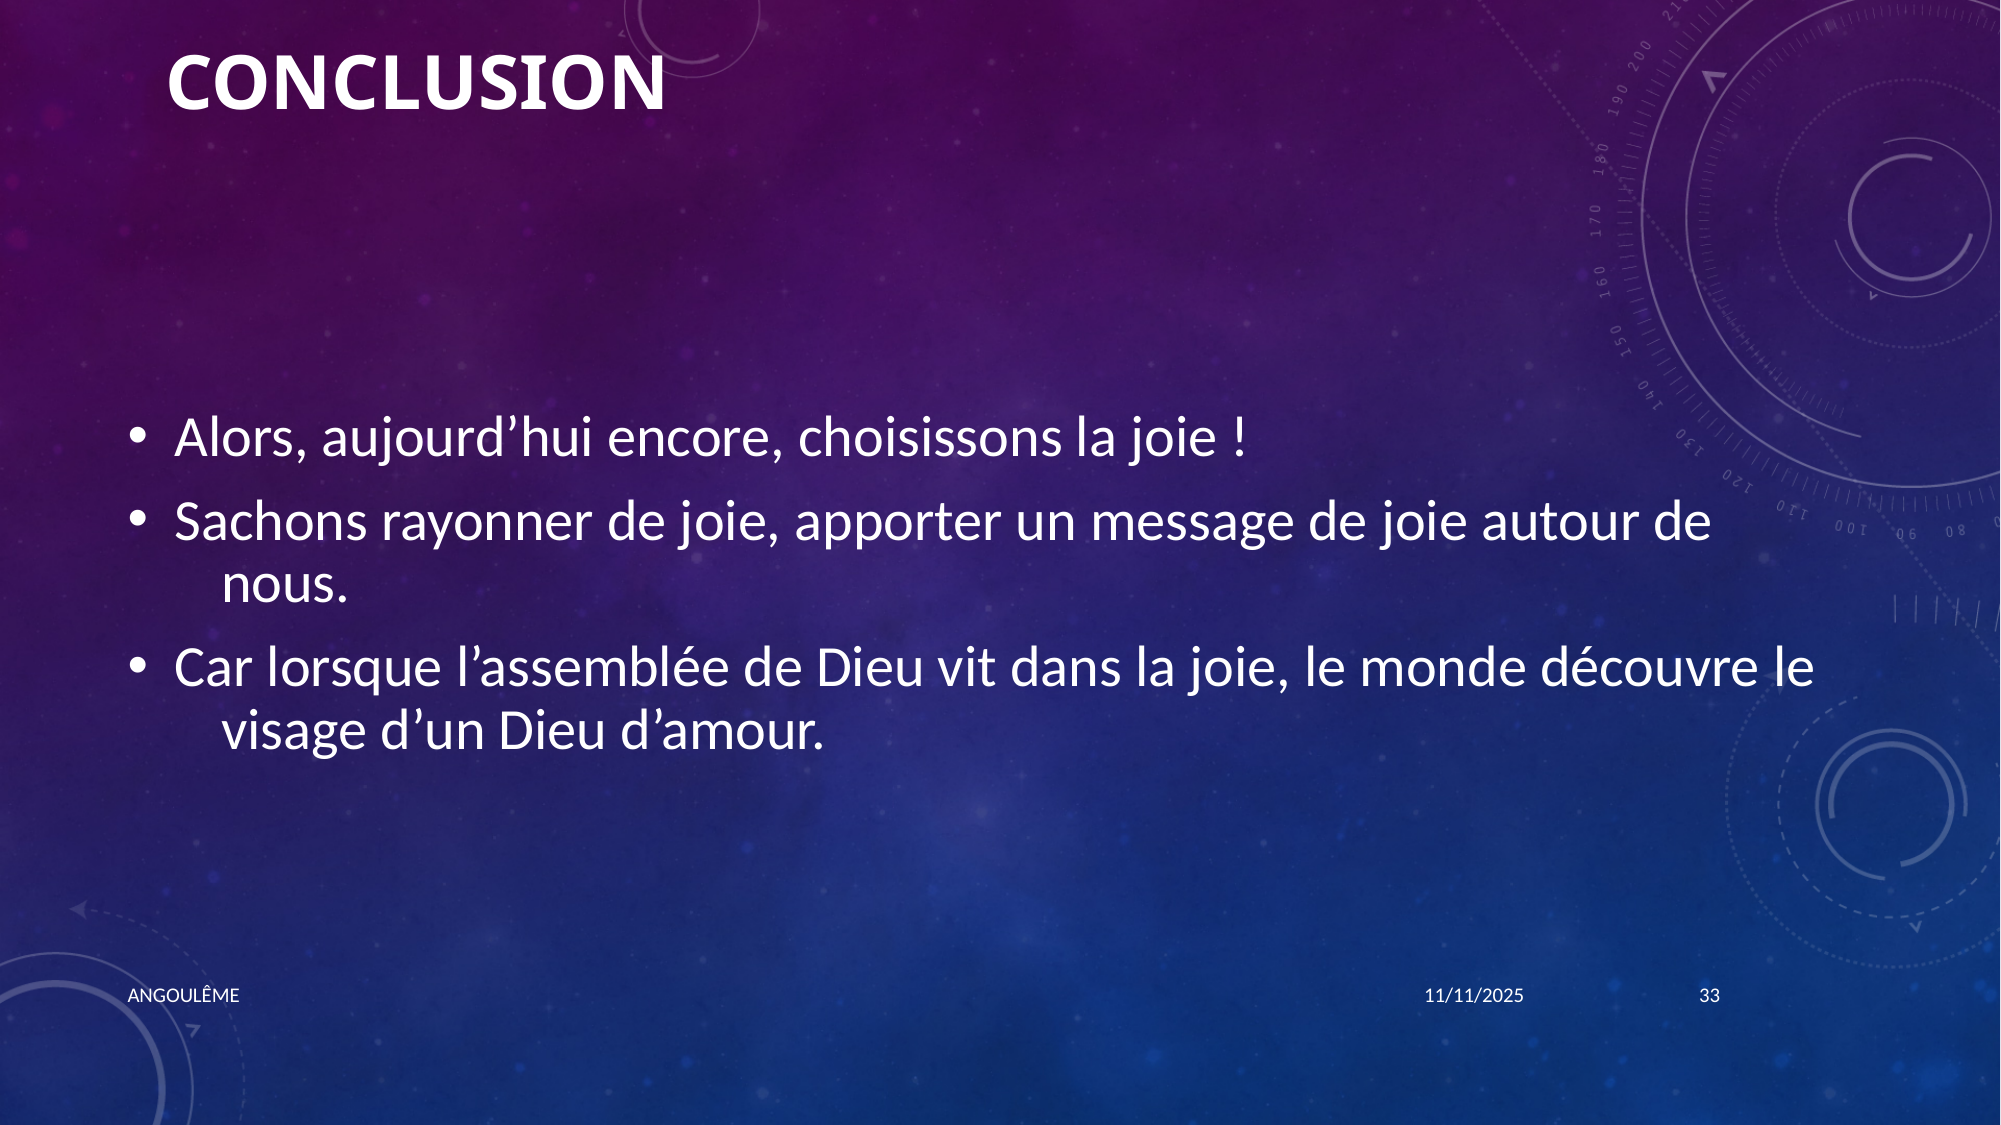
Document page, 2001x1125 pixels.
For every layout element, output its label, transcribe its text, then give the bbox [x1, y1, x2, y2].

title CONCLUSION [0, 0, 1775, 159]
text_box ANGOULÊME [112, 963, 1397, 1026]
text_box 11/11/2025 [1409, 963, 1672, 1026]
text_box [1684, 963, 1775, 1026]
list Alors, aujourd’hui encore, choisissons la joie ! Sachons rayonner de joie, apporter un message de joie autour de nous. Car lorsque l’assemblée de Dieu vit dans la joie, le monde découvre le visage d’un Dieu d’amour. [112, 143, 1871, 1026]
